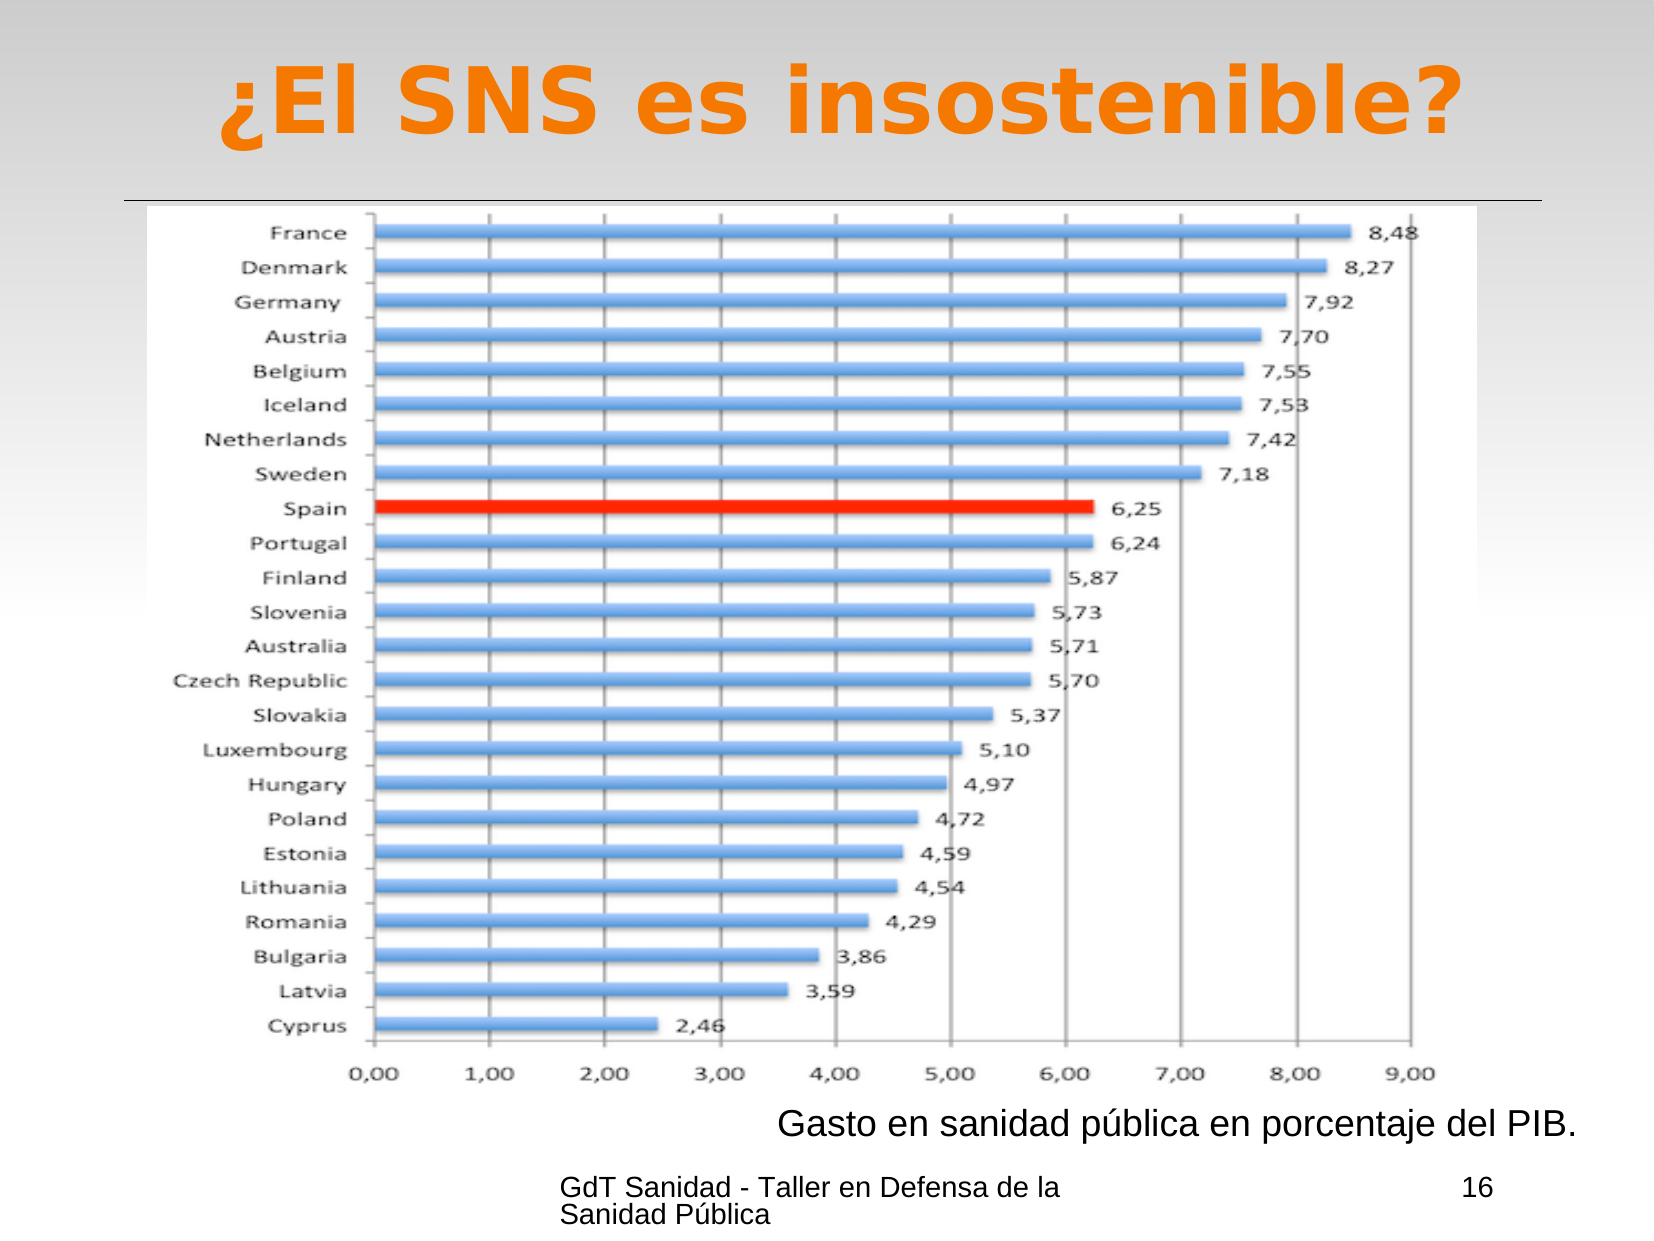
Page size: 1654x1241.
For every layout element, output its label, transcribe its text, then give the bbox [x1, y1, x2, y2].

title ¿El SNS es insostenible? [59, 33, 1625, 170]
picture [147, 206, 1477, 1093]
text_box Gasto en sanidad pública en porcentaje del PIB. [751, 1094, 1625, 1152]
